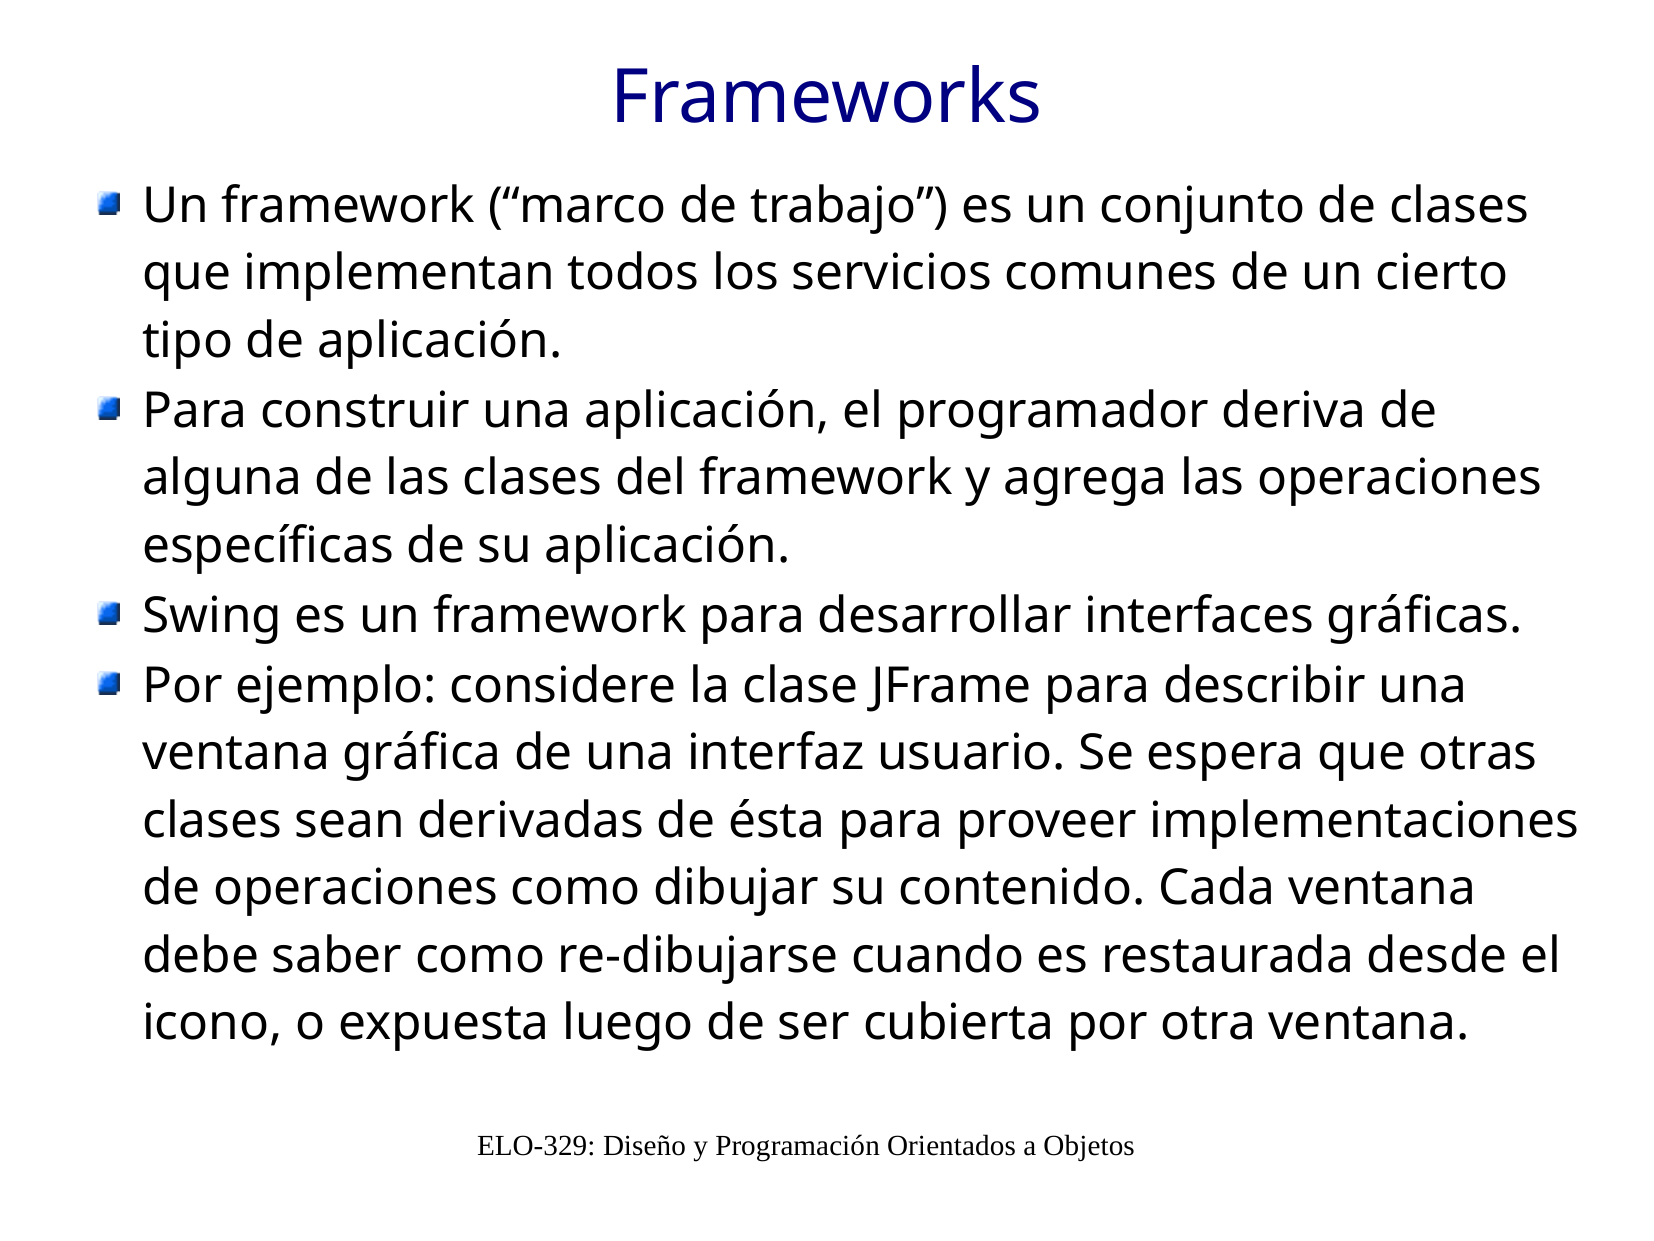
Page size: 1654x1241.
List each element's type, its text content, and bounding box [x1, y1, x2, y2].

title Frameworks [82, 43, 1571, 145]
list Un framework (“marco de trabajo”) es un conjunto de clases que implementan todos los servicios comunes de un cierto tipo de aplicación. Para construir una aplicación, el programador deriva de alguna de las clases del framework y agrega las operaciones específicas de su aplicación. Swing es un framework para desarrollar interfaces gráficas. Por ejemplo: considere la clase JFrame para describir una ventana gráfica de una interfaz usuario. Se espera que otras clases sean derivadas de ésta para proveer implementaciones de operaciones como dibujar su contenido. Cada ventana debe saber como re-dibujarse cuando es restaurada desde el icono, o expuesta luego de ser cubierta por otra ventana. [81, 169, 1604, 1099]
